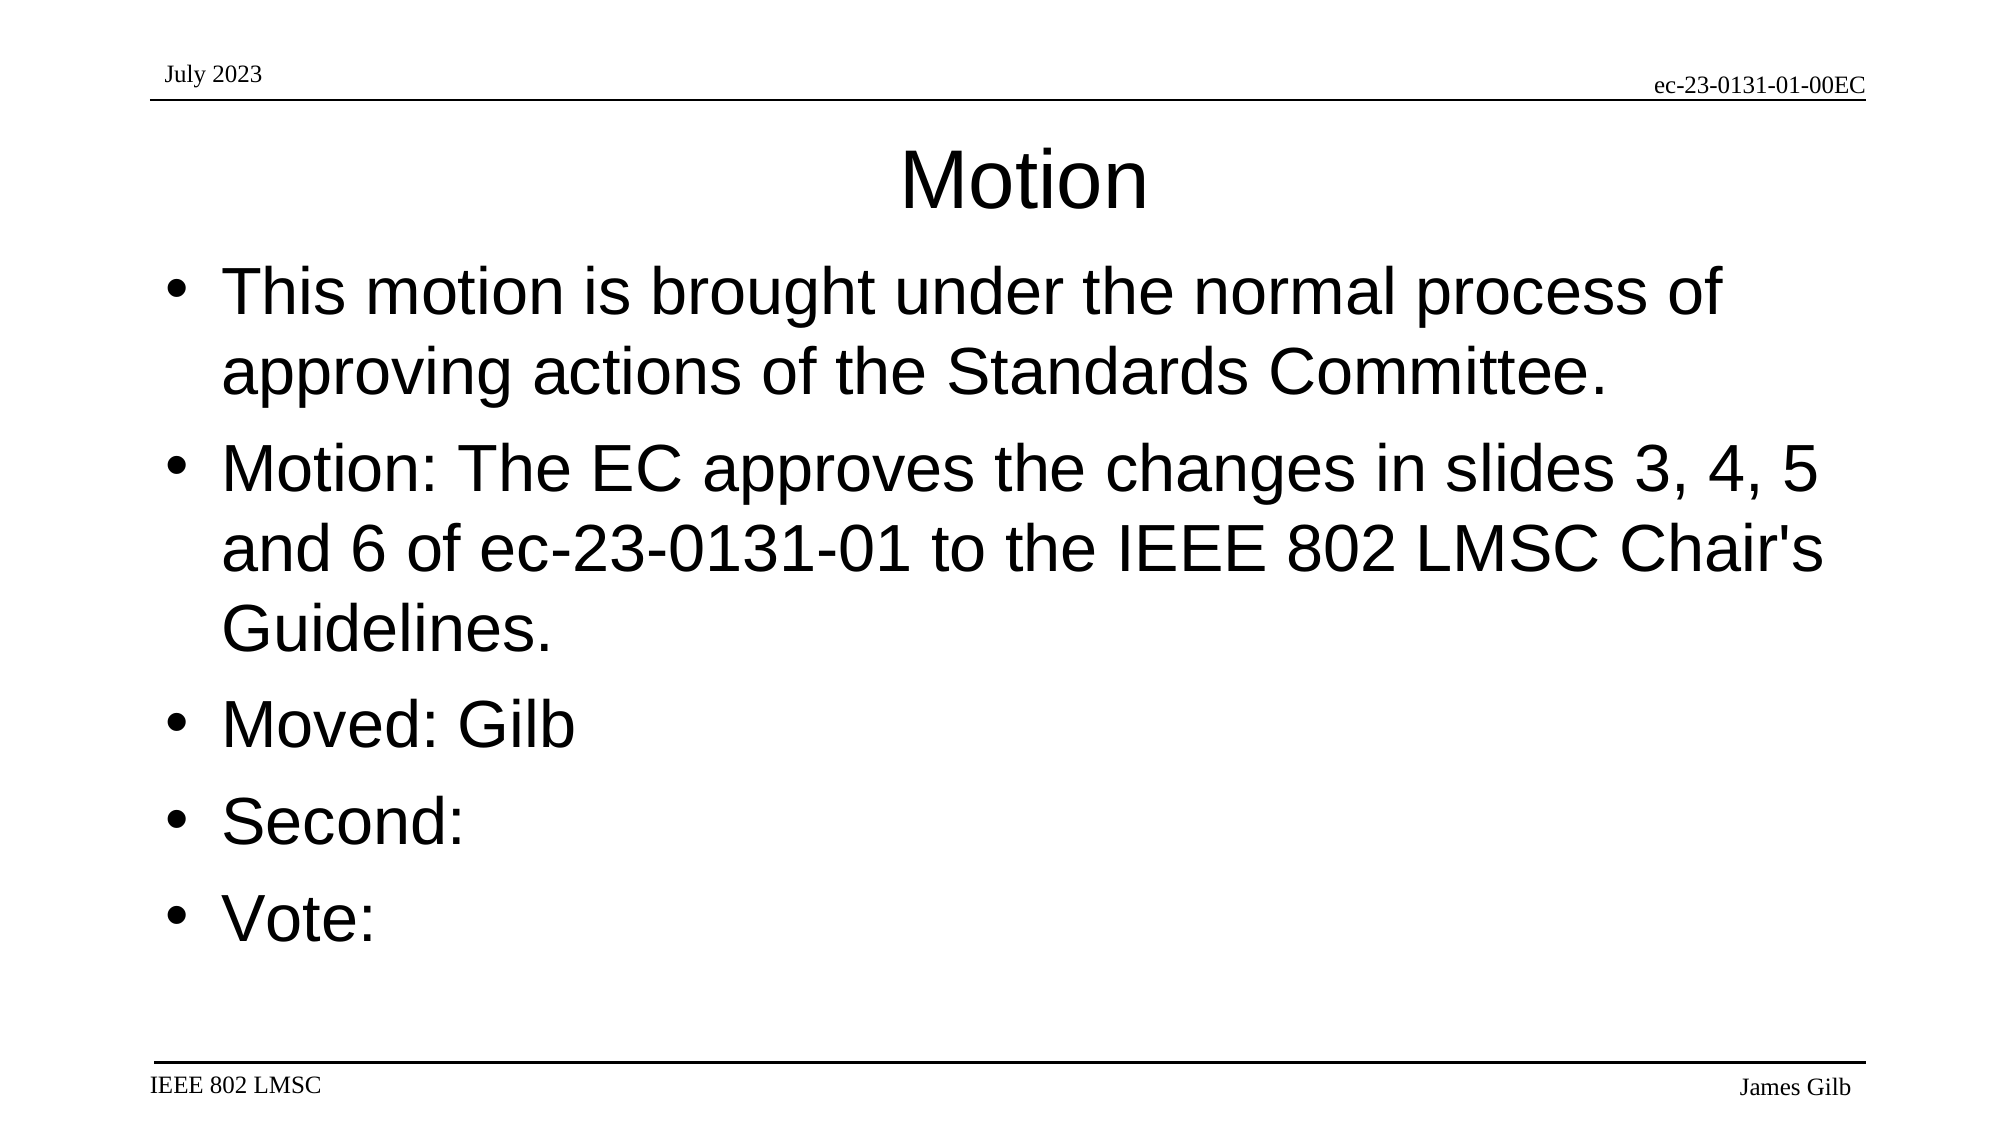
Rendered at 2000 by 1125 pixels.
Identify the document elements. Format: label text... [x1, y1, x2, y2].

title Motion [149, 112, 1900, 238]
list This motion is brought under the normal process of approving actions of the Standards Committee. Motion: The EC approves the changes in slides 3, 4, 5 and 6 of ec-23-0131-01 to the IEEE 802 LMSC Chair's Guidelines. Moved: Gilb Second: Vote: [149, 239, 1900, 1051]
